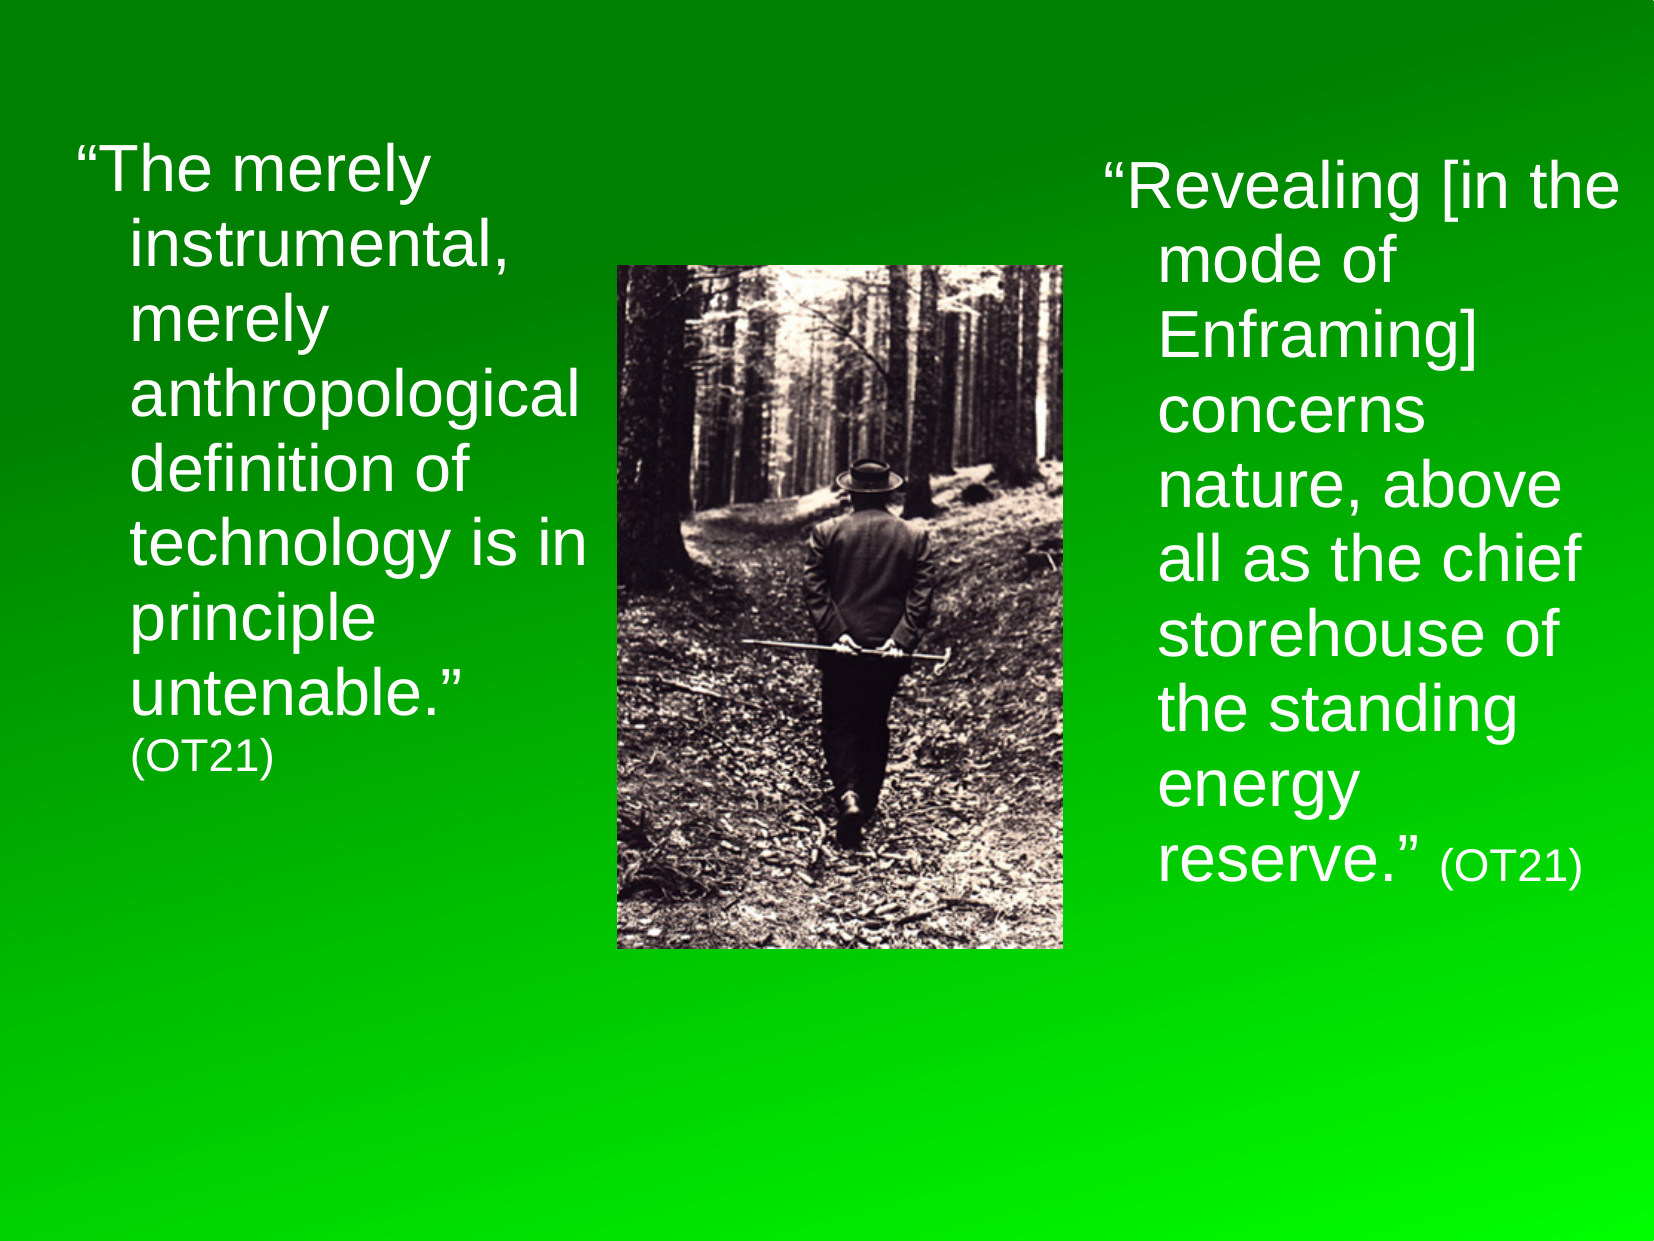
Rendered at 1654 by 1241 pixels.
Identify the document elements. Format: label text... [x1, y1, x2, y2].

list “Revealing [in the mode of Enframing] concerns nature, above all as the chief storehouse of the standing energy reserve.” (OT21) [1086, 147, 1625, 1153]
list “The merely instrumental, merely anthropological definition of technology is in principle untenable.” (OT21) [59, 131, 597, 1152]
picture [617, 265, 1063, 949]
